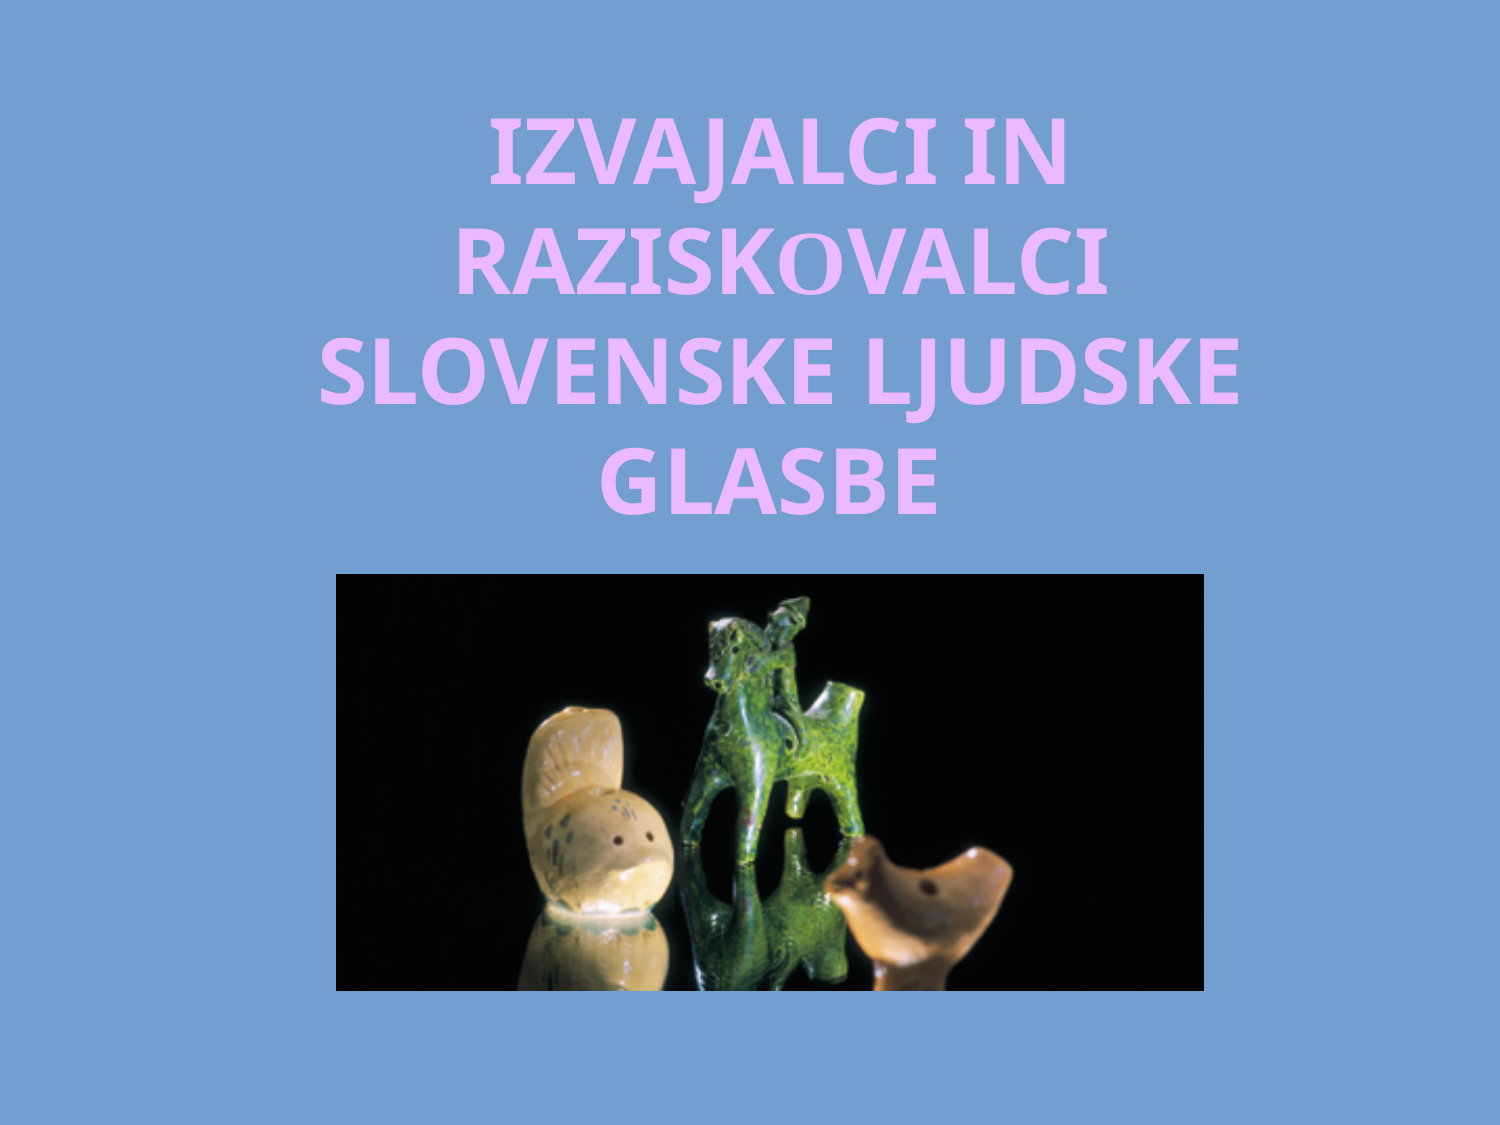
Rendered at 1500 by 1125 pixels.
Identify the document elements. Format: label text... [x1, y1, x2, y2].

title IZVAJALCI IN RAZISKOVALCI SLOVENSKE LJUDSKE GLASBE [212, 75, 1350, 550]
picture [336, 574, 1204, 991]
